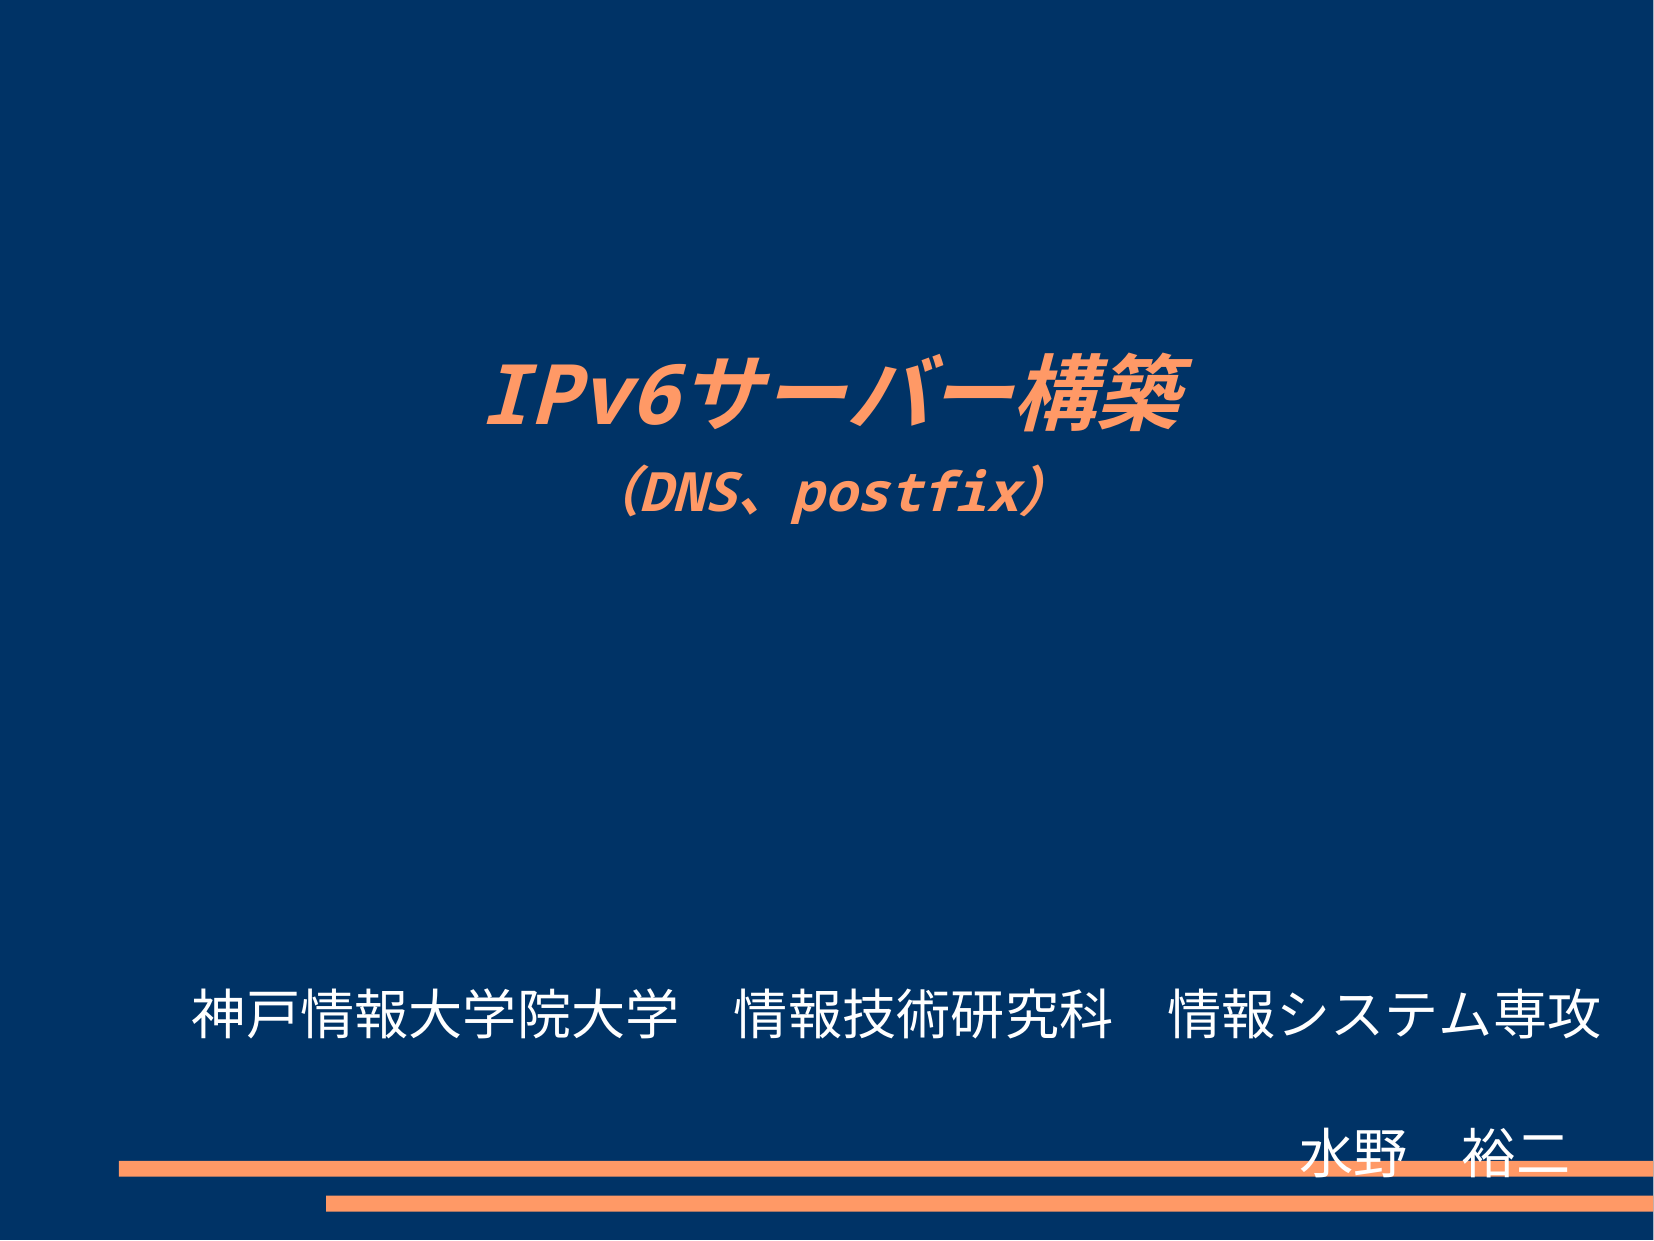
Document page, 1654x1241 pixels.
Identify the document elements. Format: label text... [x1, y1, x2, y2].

text_box 神戸情報大学院大学 情報技術研究科 情報システム専攻 水野 裕二 [177, 964, 1654, 1143]
title IPv6サーバー構築 （DNS、postfix） [123, 324, 1536, 532]
